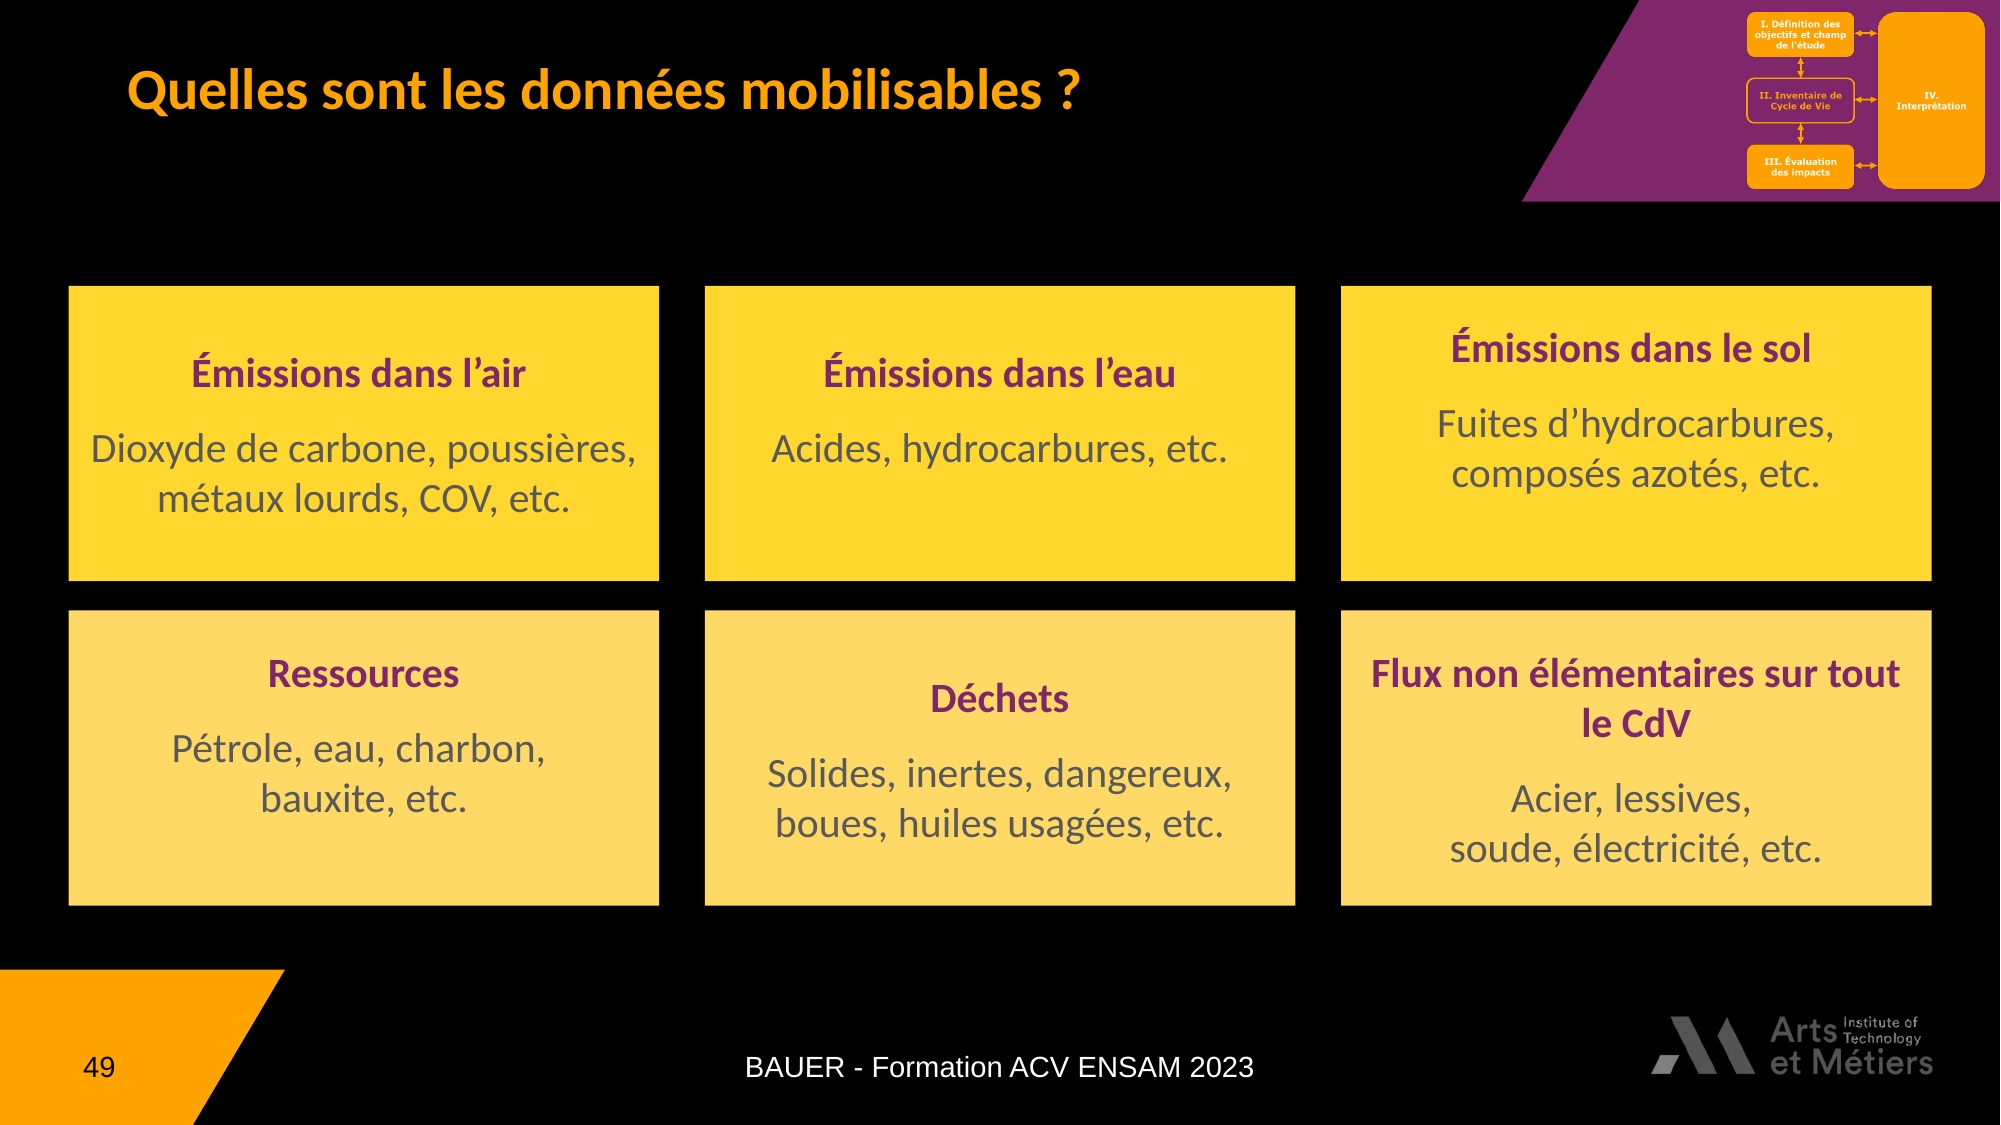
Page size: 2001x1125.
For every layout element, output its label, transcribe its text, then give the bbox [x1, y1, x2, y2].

text_box Émissions dans l’air Dioxyde de carbone, poussières, métaux lourds, COV, etc. [68, 285, 660, 582]
text_box Flux non élémentaires sur tout le CdV Acier, lessives, soude, électricité, etc. [1341, 610, 1932, 906]
text_box Émissions dans le sol Fuites d’hydrocarbures, composés azotés, etc. [1341, 285, 1932, 582]
text_box Émissions dans l’eau Acides, hydrocarbures, etc. [704, 285, 1296, 582]
text_box Déchets Solides, inertes, dangereux, boues, huiles usagées, etc. [704, 610, 1296, 906]
picture [1746, 12, 1985, 189]
text_box Ressources Pétrole, eau, charbon, bauxite, etc. [68, 610, 660, 906]
title Quelles sont les données mobilisables ? [112, 51, 1453, 166]
picture [1631, 997, 1952, 1093]
